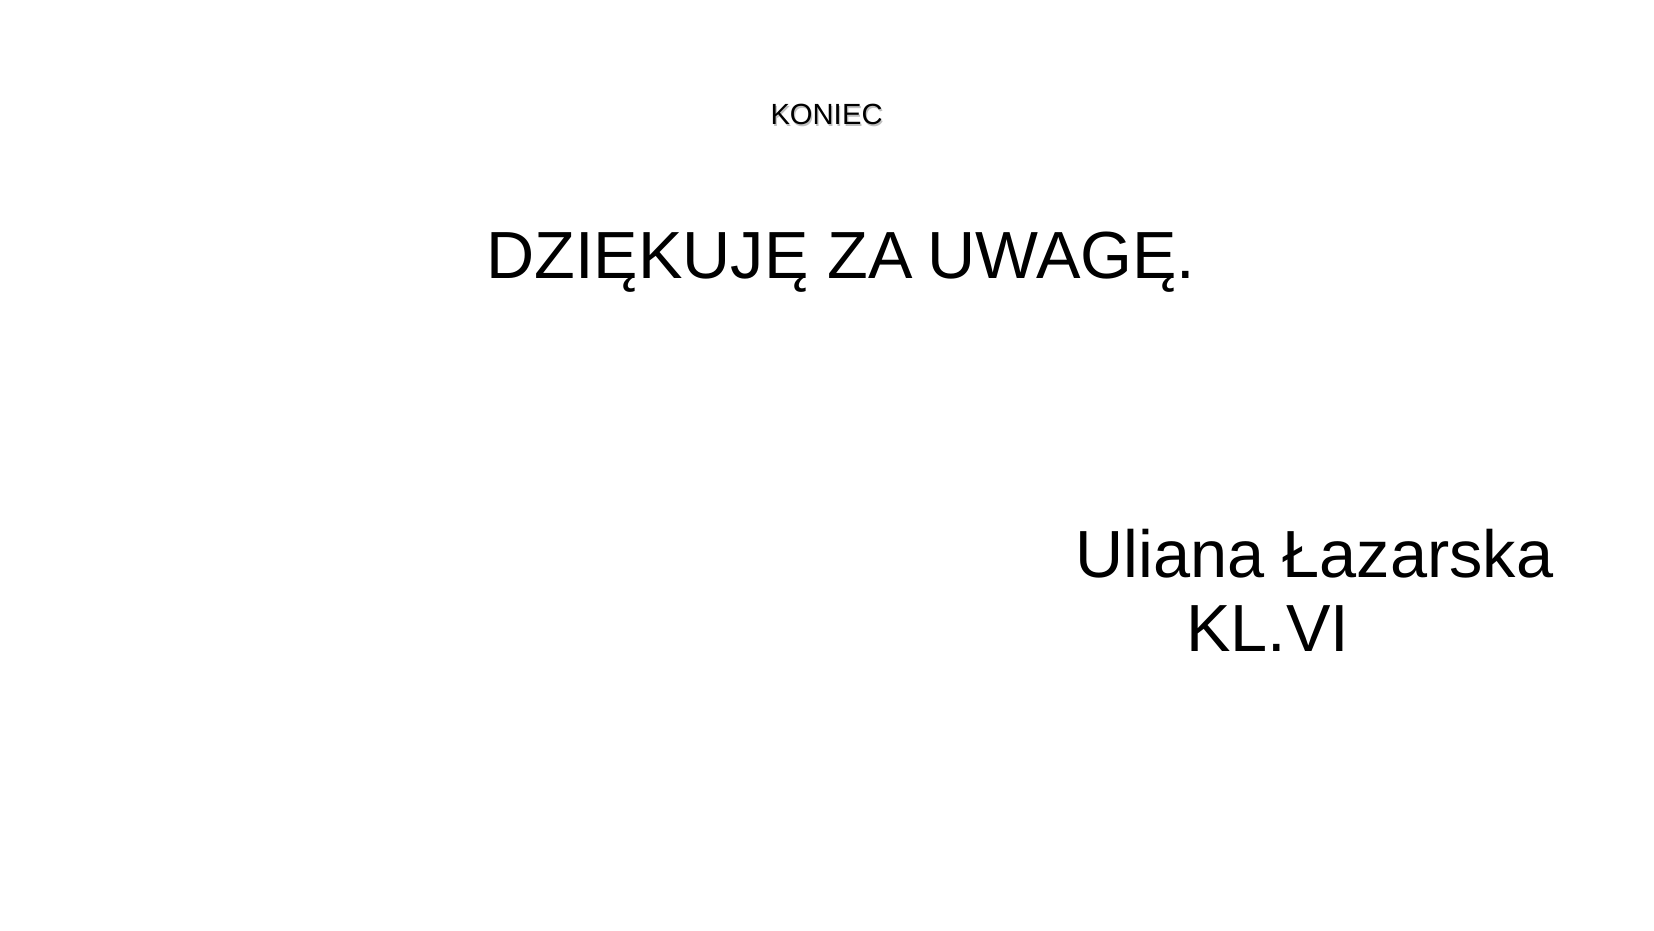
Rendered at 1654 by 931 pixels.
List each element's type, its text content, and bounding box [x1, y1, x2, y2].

title KONIEC [82, 37, 1571, 193]
list DZIĘKUJĘ ZA UWAGĘ. Uliana Łazarska KL.VI [82, 217, 1571, 758]
